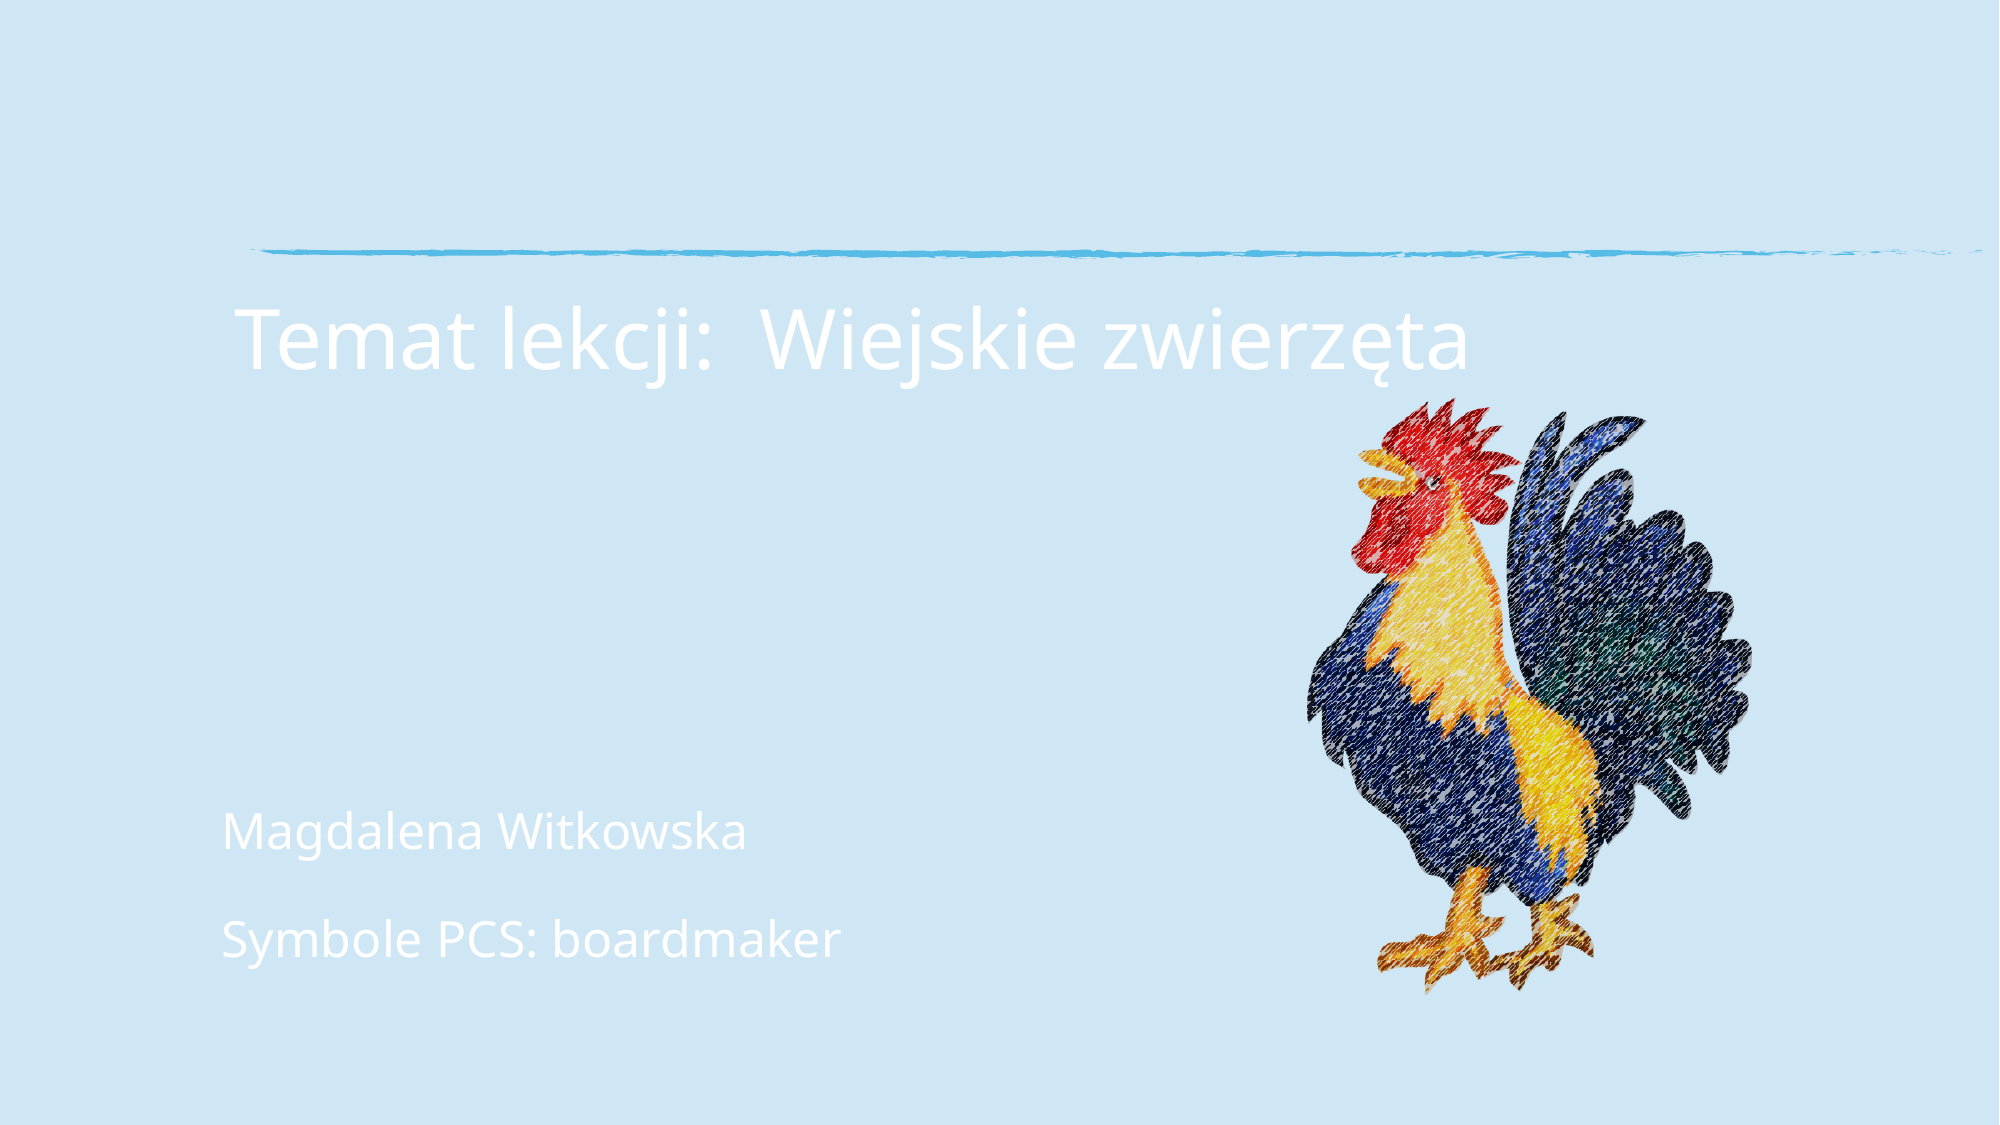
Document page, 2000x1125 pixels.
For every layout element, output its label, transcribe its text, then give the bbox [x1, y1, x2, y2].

text_box Magdalena Witkowska Symbole PCS: boardmaker [206, 798, 858, 976]
subtitle Temat lekcji: Wiejskie zwierzęta [220, 290, 1721, 466]
picture [1307, 397, 1752, 996]
